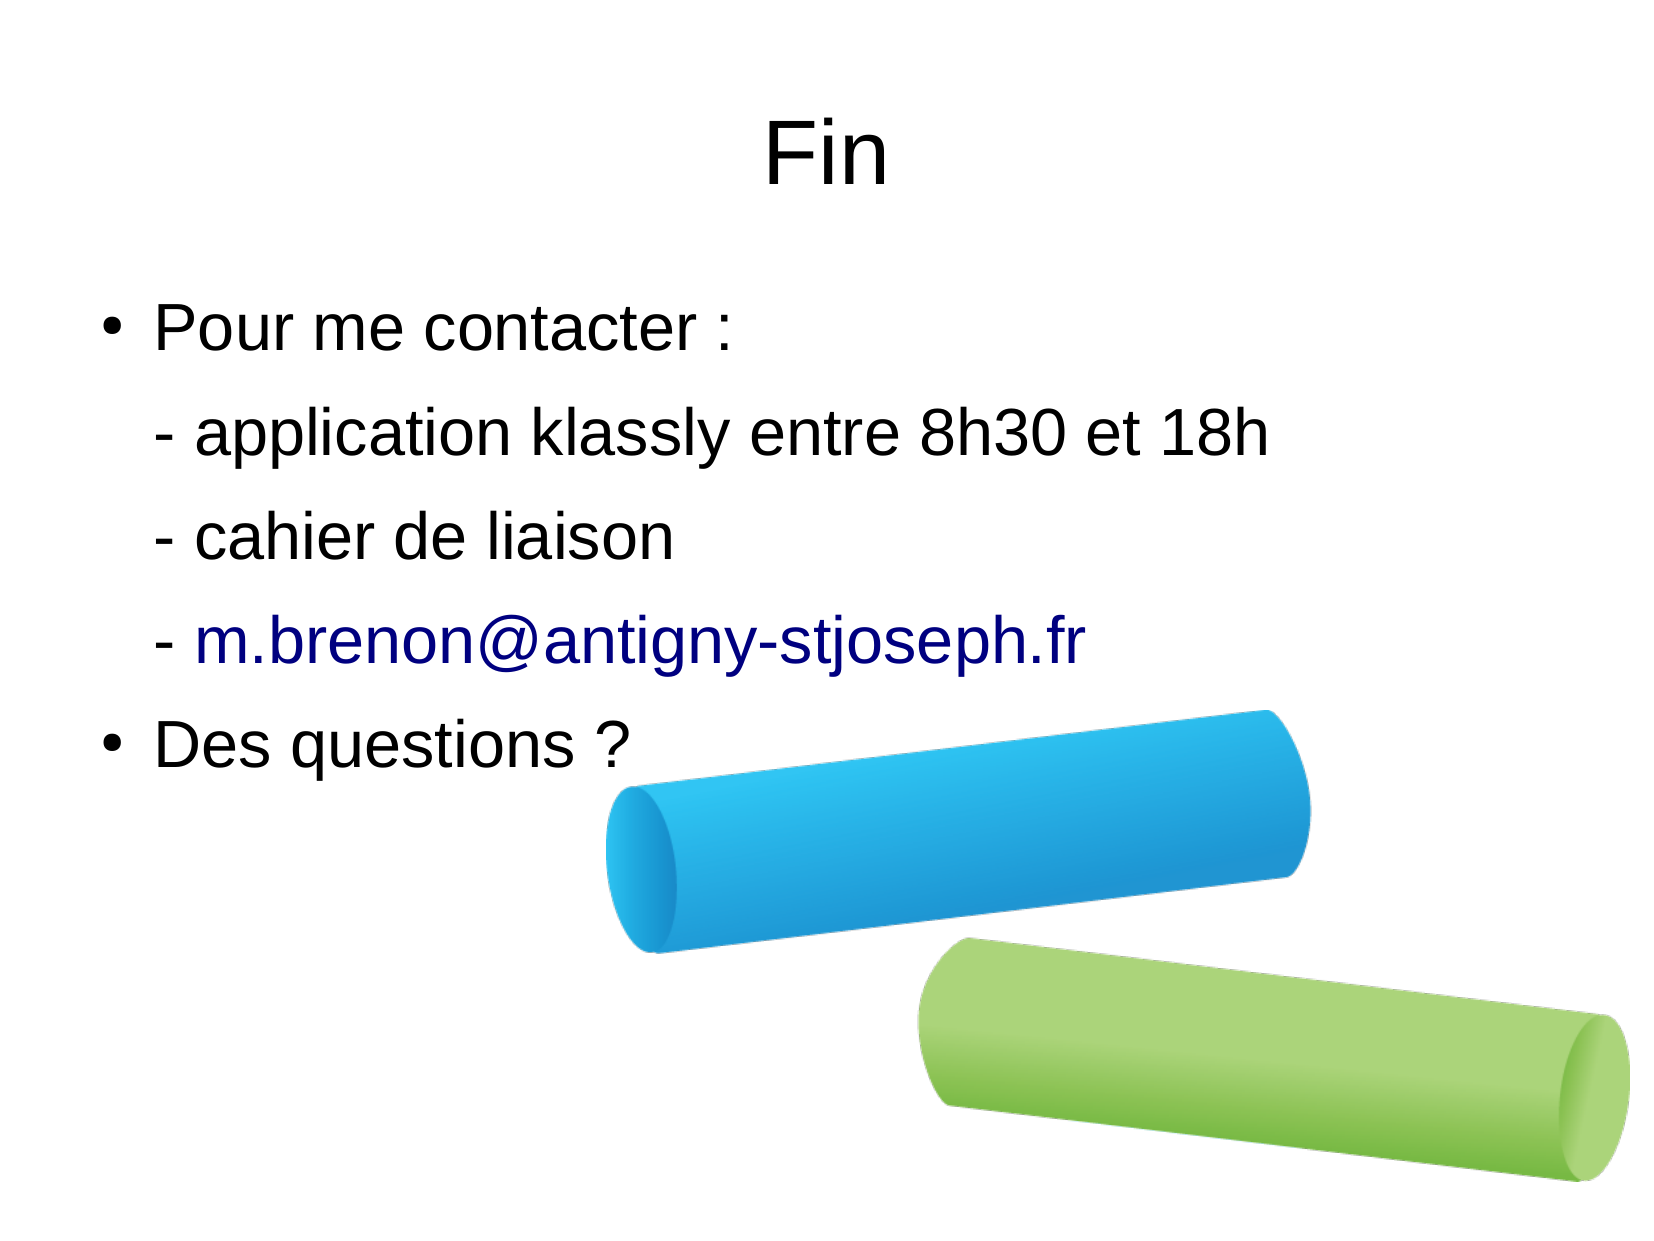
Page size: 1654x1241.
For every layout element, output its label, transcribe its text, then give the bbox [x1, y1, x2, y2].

title Fin [82, 49, 1571, 257]
list Pour me contacter : - application klassly entre 8h30 et 18h - cahier de liaison - m.brenon@antigny-stjoseph.fr Des questions ? [82, 290, 1571, 1109]
picture [606, 710, 1630, 1182]
